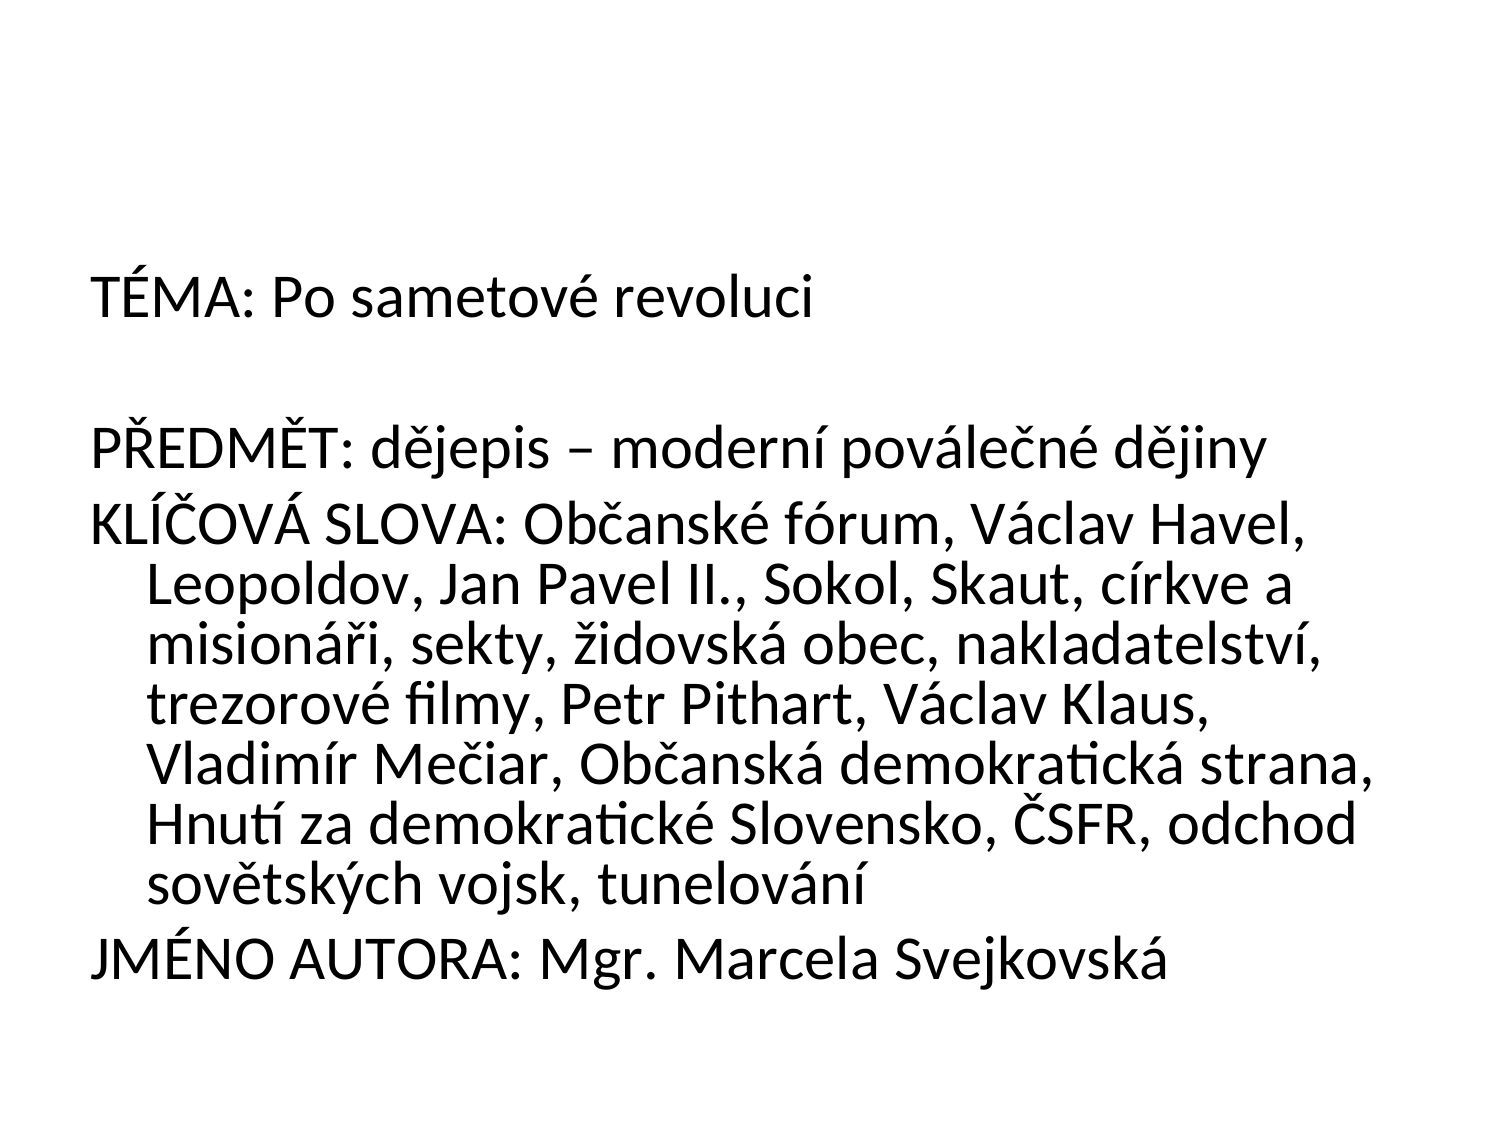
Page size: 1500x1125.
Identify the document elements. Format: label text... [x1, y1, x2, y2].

list TÉMA: Po sametové revoluci PŘEDMĚT: dějepis – moderní poválečné dějiny KLÍČOVÁ SLOVA: Občanské fórum, Václav Havel, Leopoldov, Jan Pavel II., Sokol, Skaut, církve a misionáři, sekty, židovská obec, nakladatelství, trezorové filmy, Petr Pithart, Václav Klaus, Vladimír Mečiar, Občanská demokratická strana, Hnutí za demokratické Slovensko, ČSFR, odchod sovětských vojsk, tunelování JMÉNO AUTORA: Mgr. Marcela Svejkovská [75, 262, 1426, 1125]
